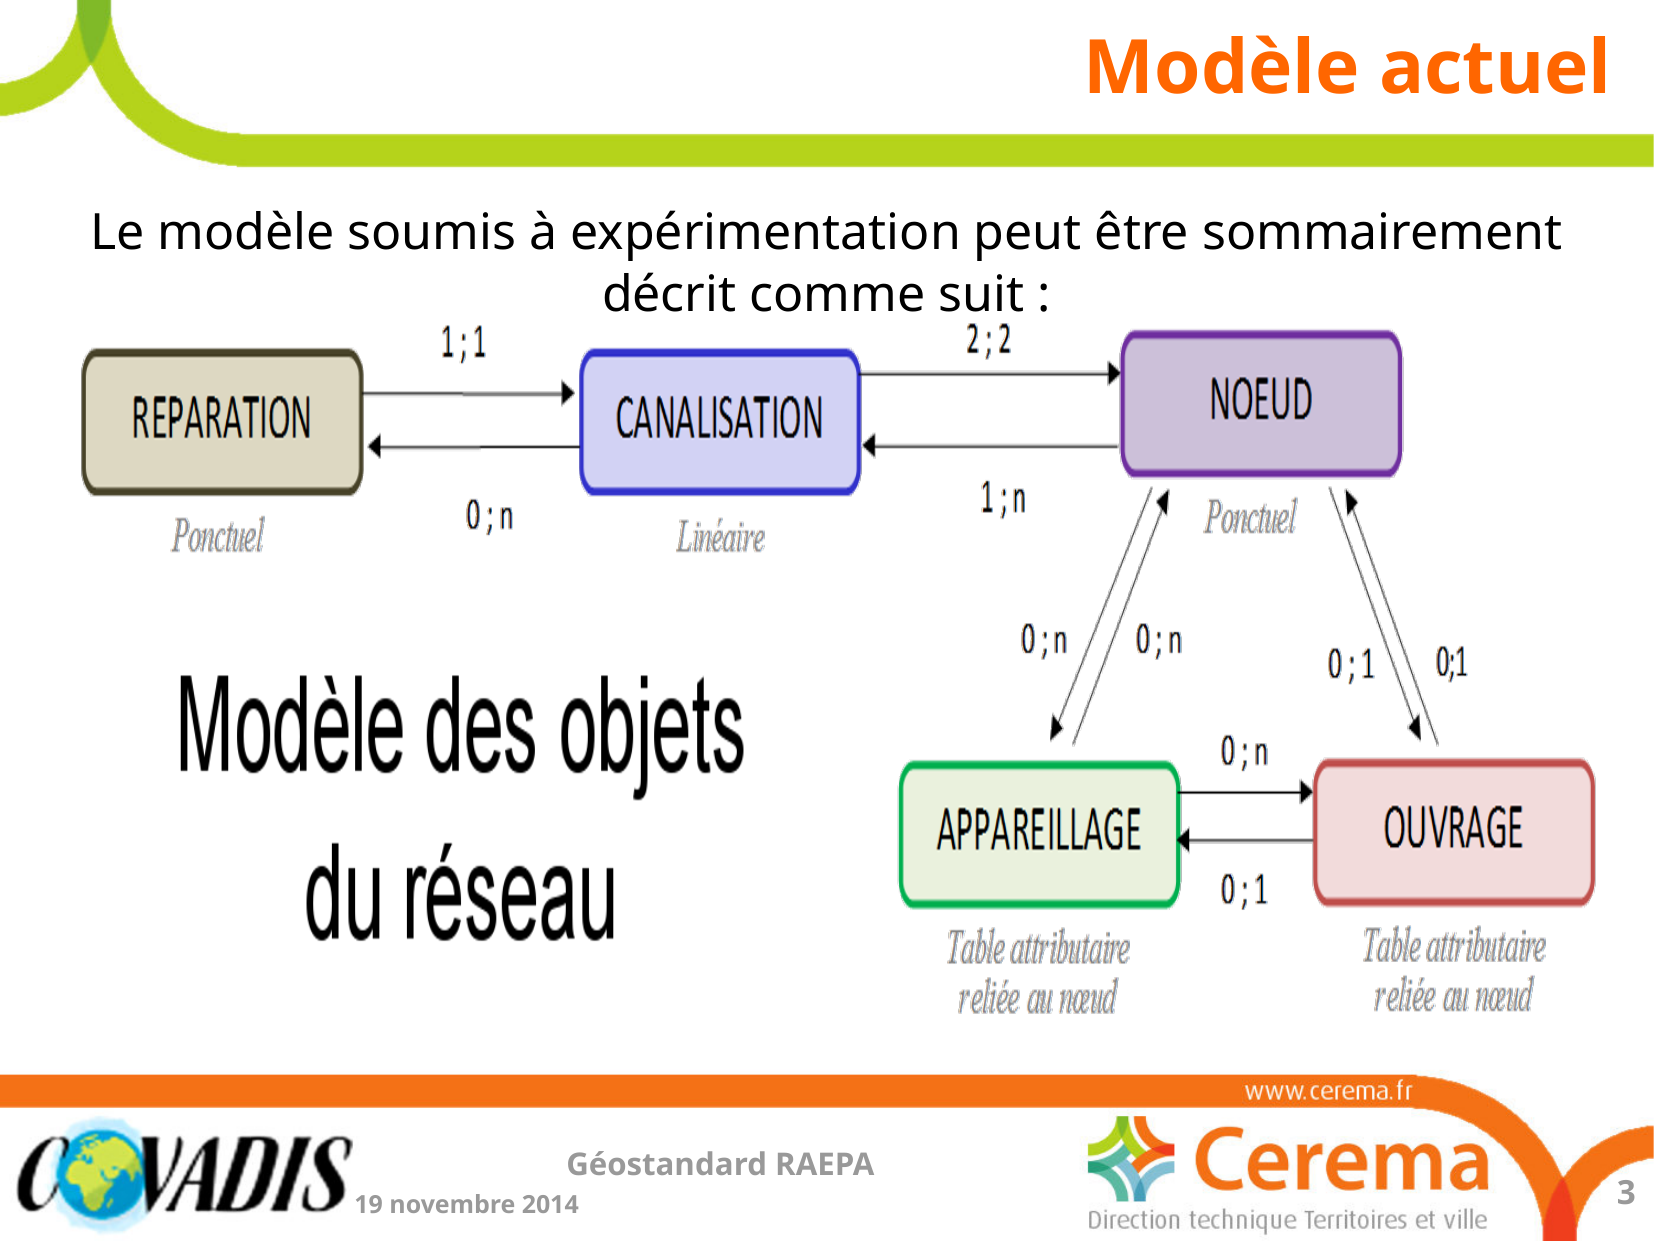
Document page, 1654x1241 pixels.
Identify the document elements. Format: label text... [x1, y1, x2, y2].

list Le modèle soumis à expérimentation peut être sommairement décrit comme suit : [35, 200, 1619, 299]
picture [0, 0, 1654, 1241]
title Modèle actuel [177, 0, 1613, 172]
